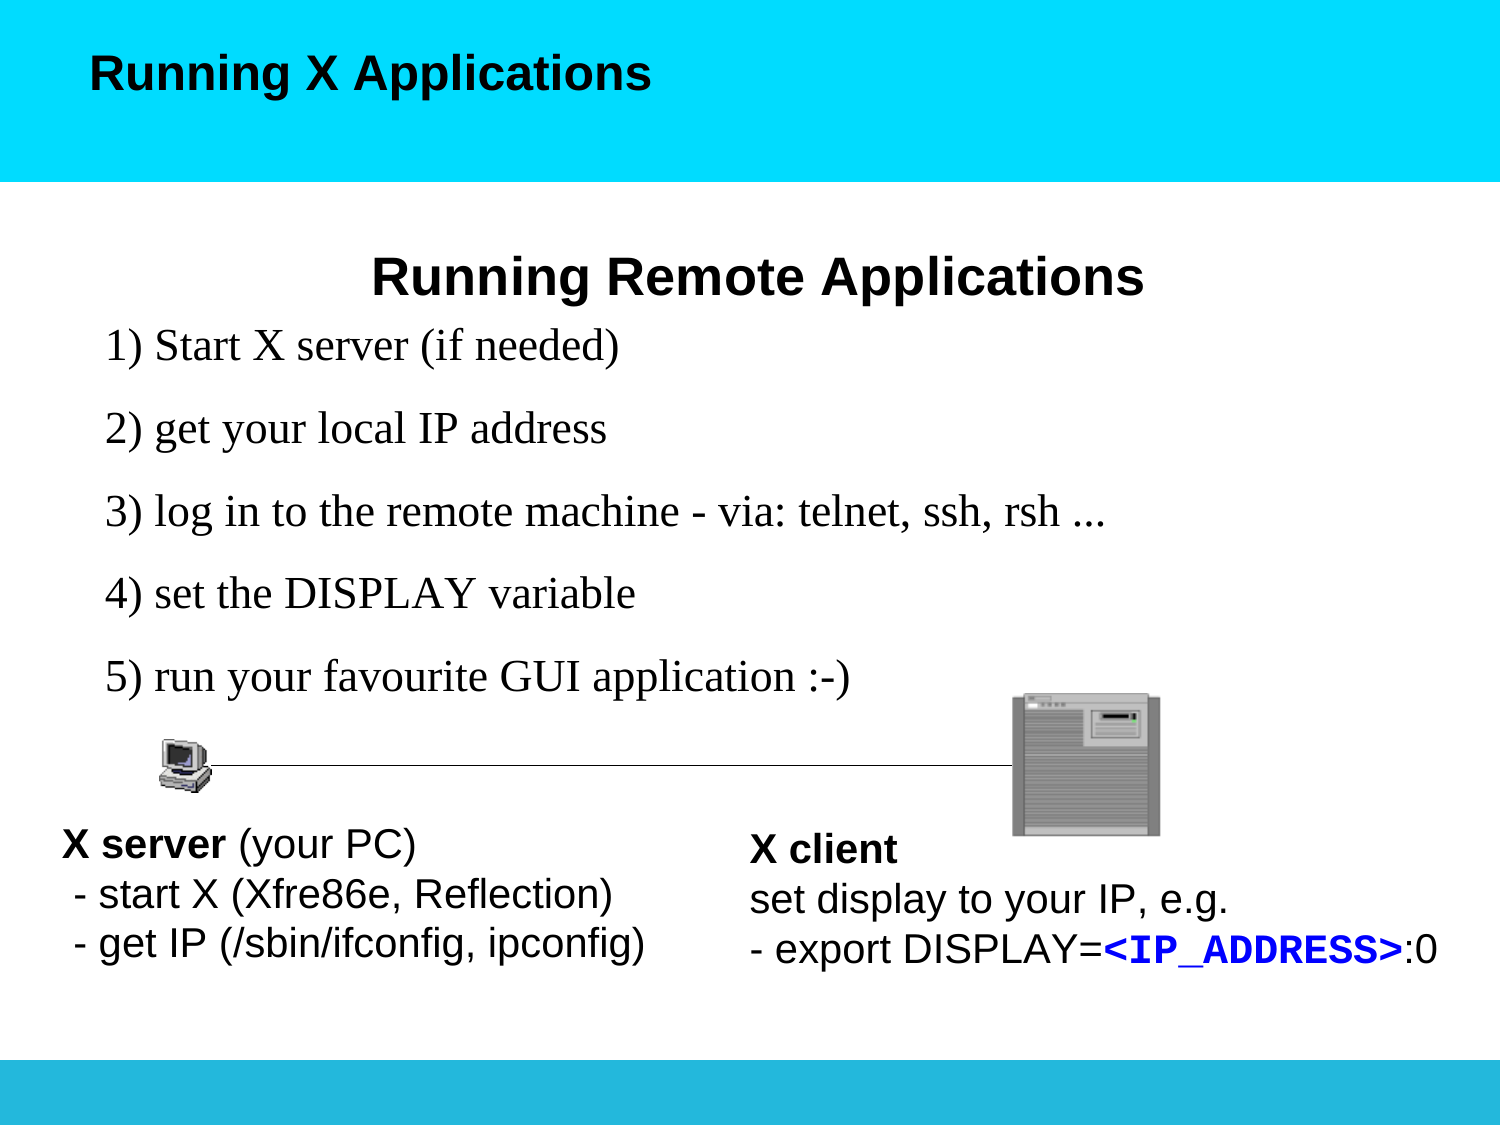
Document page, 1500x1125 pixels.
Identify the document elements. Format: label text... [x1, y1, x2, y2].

picture [0, 182, 1500, 1060]
picture [1011, 699, 1162, 822]
list Running Remote Applications [74, 864, 1434, 1000]
text_box 1) Start X server (if needed) 2) get your local IP address 3) log in to the remote machine - via: telnet, ssh, rsh ... 4) set the DISPLAY variable 5) run your favourite GUI application :-) [104, 315, 1403, 699]
text_box X client set display to your IP, e.g. - export DISPLAY=<IP_ADDRESS>:0 [749, 822, 1500, 974]
list Running Remote Applications [74, 241, 1434, 822]
picture [159, 739, 212, 793]
text_box [329, 806, 921, 864]
text_box X server (your PC) - start X (Xfre86e, Reflection) - get IP (/sbin/ifconfig, ipconfig) [61, 817, 735, 965]
title Running X Applications [74, 0, 1026, 173]
